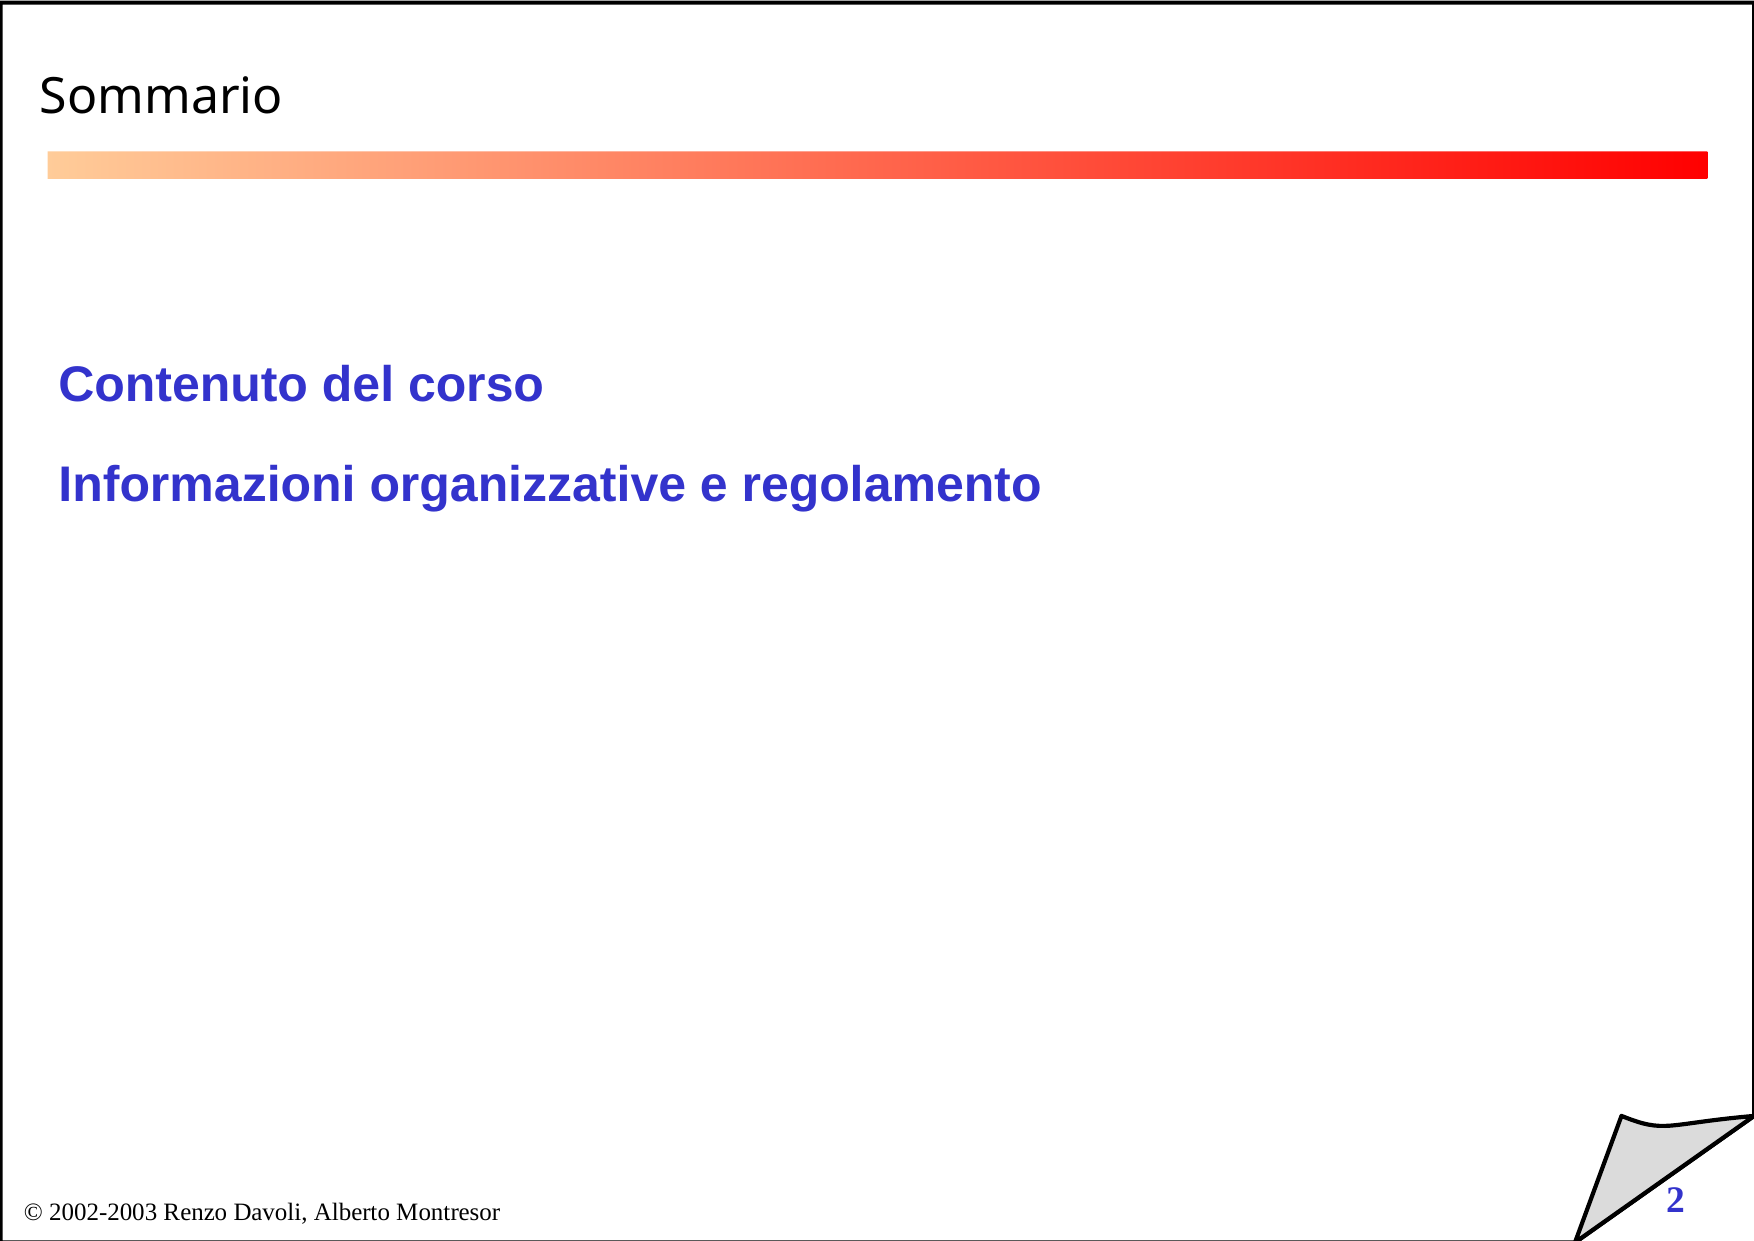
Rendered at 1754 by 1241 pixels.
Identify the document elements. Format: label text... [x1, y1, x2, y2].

list Contenuto del corso Informazioni organizzative e regolamento [58, 356, 1696, 964]
title Sommario [40, 48, 1714, 144]
